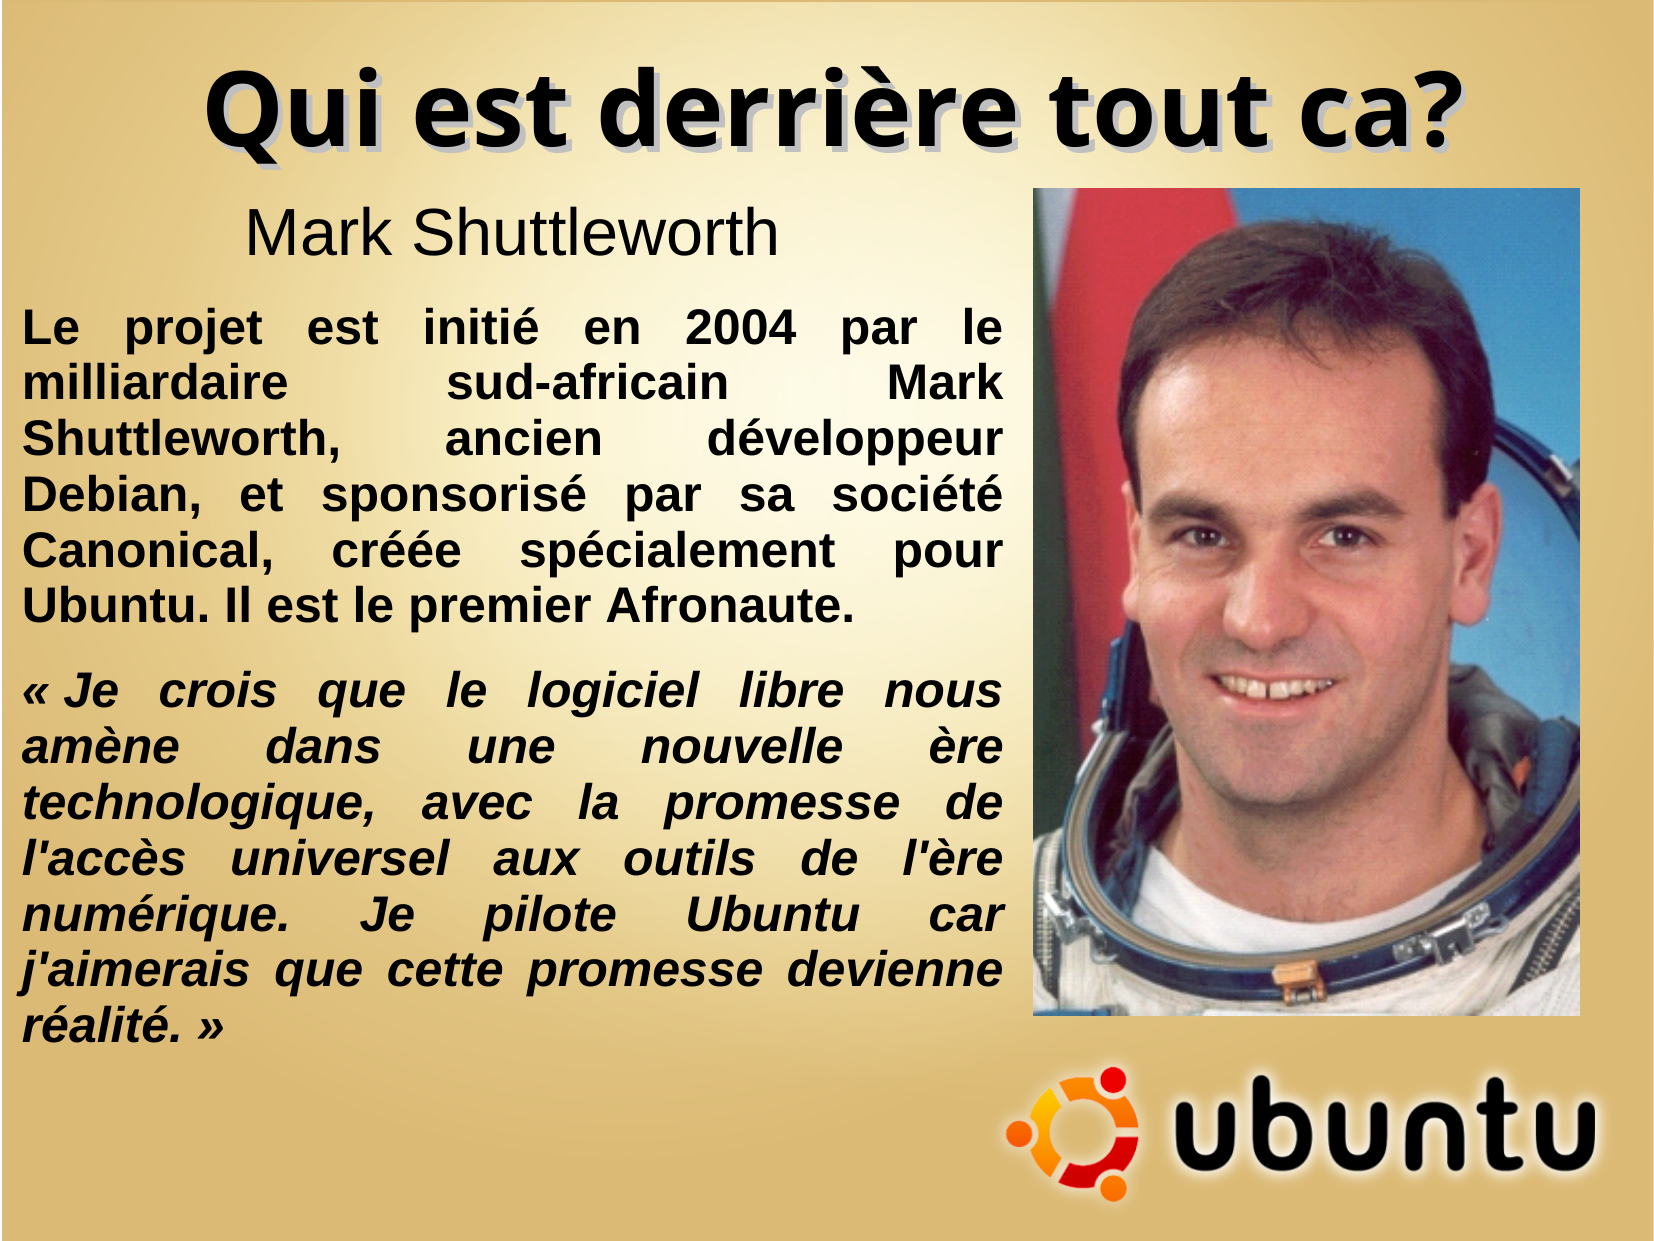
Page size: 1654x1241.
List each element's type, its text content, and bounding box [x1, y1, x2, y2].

title Qui est derrière tout ca? [88, 34, 1577, 178]
picture [2, 0, 1654, 1241]
list Mark Shuttleworth Le projet est initié en 2004 par le milliardaire sud-africain Mark Shuttleworth, ancien développeur Debian, et sponsorisé par sa société Canonical, créée spécialement pour Ubuntu. Il est le premier Afronaute. « Je crois que le logiciel libre nous amène dans une nouvelle ère technologique, avec la promesse de l'accès universel aux outils de l'ère numérique. Je pilote Ubuntu car j'aimerais que cette promesse devienne réalité. » [21, 194, 1005, 1167]
